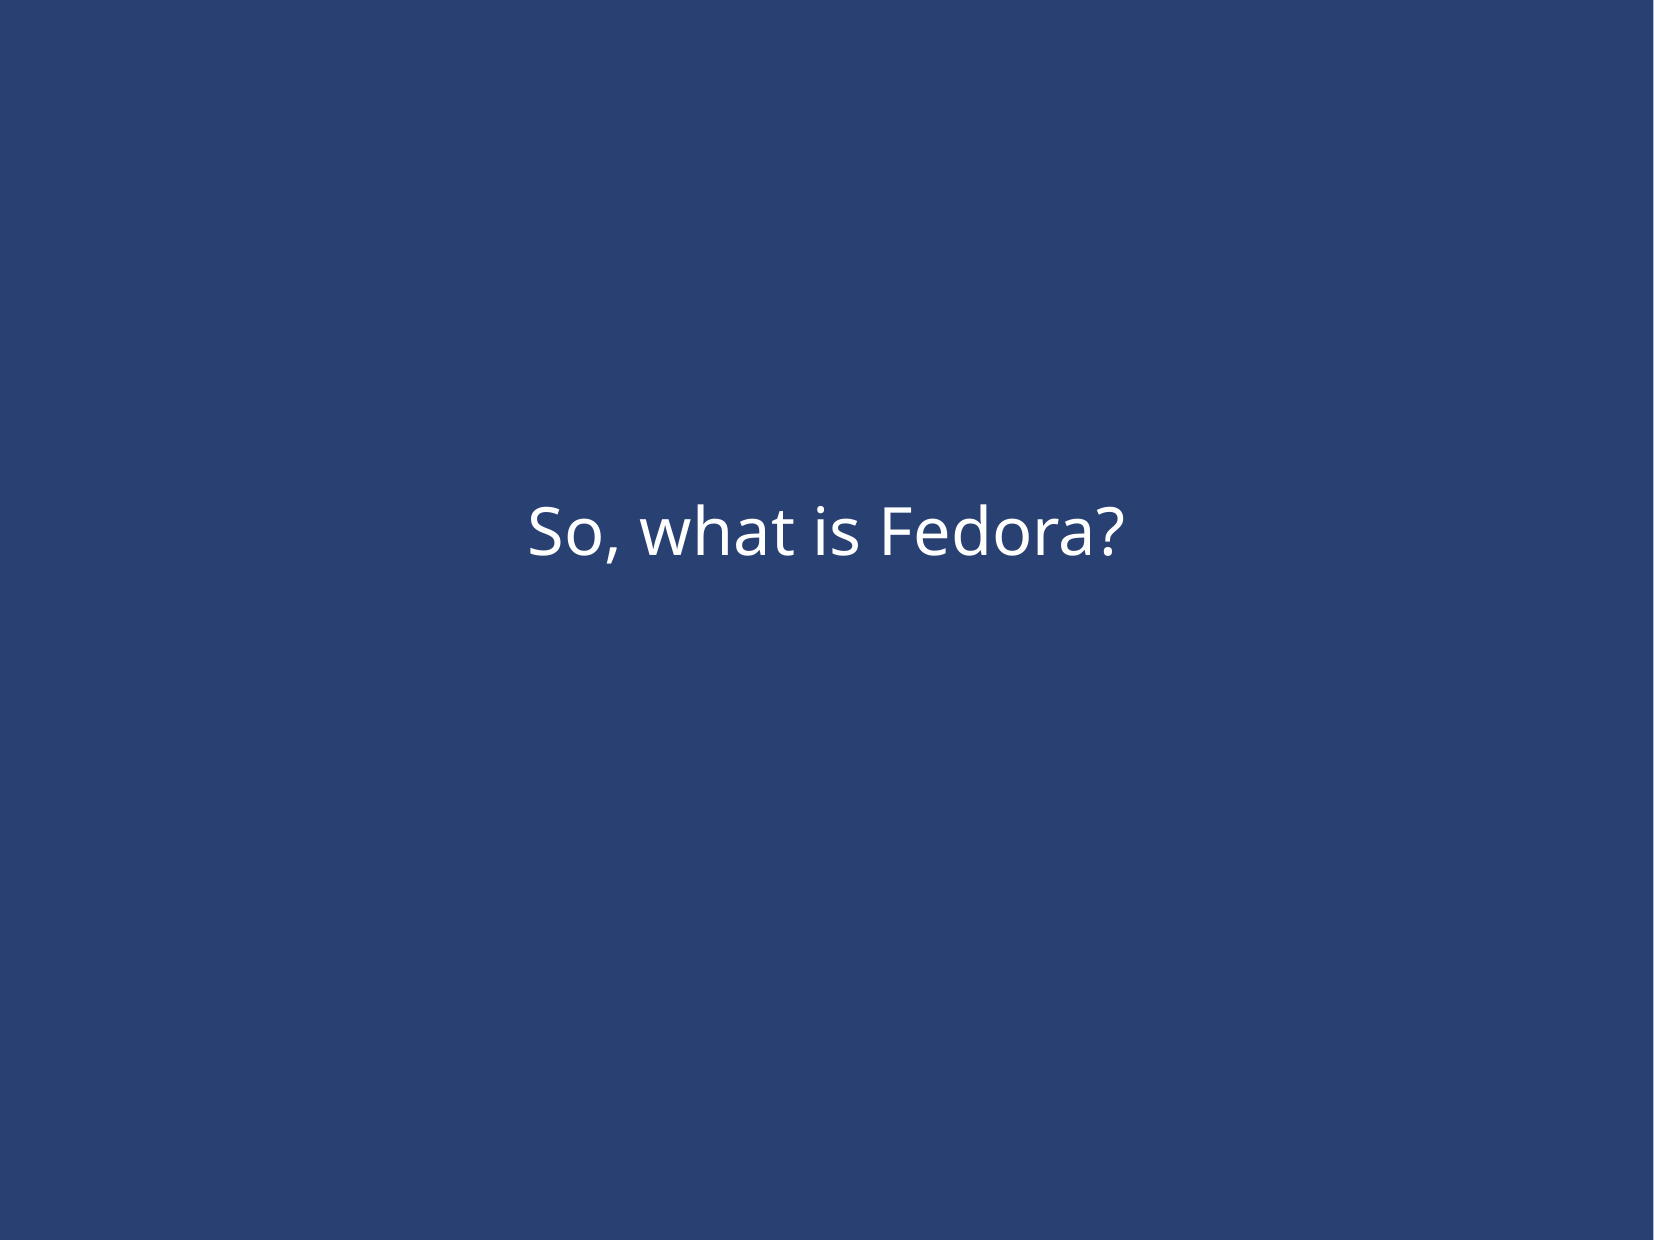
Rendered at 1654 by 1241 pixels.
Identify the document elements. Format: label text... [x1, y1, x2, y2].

subtitle So, what is Fedora? [82, 49, 1571, 1109]
